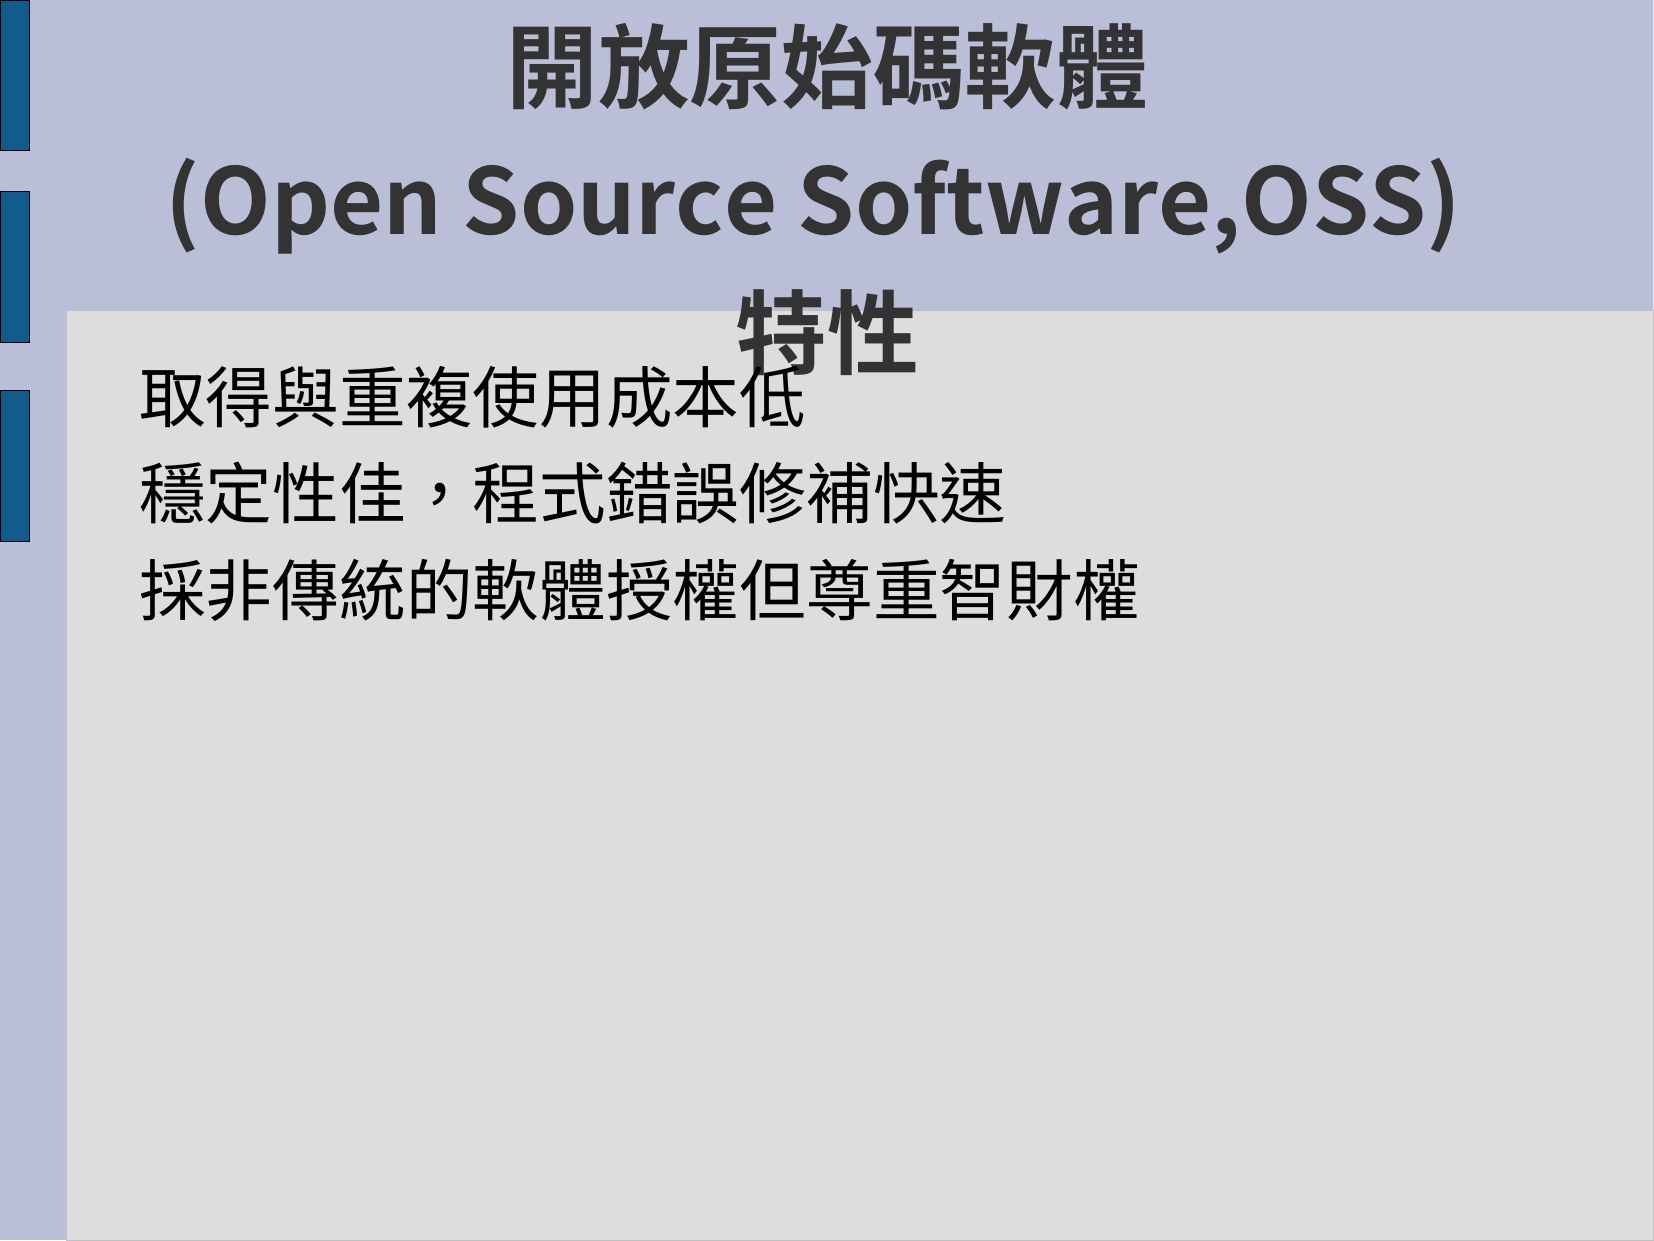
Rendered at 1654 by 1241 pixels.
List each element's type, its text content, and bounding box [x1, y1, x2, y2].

title 開放原始碼軟體 (Open Source Software,OSS)特性 [121, 84, 1534, 305]
list 取得與重複使用成本低 穩定性佳，程式錯誤修補快速 採非傳統的軟體授權但尊重智財權 [121, 344, 1534, 1127]
